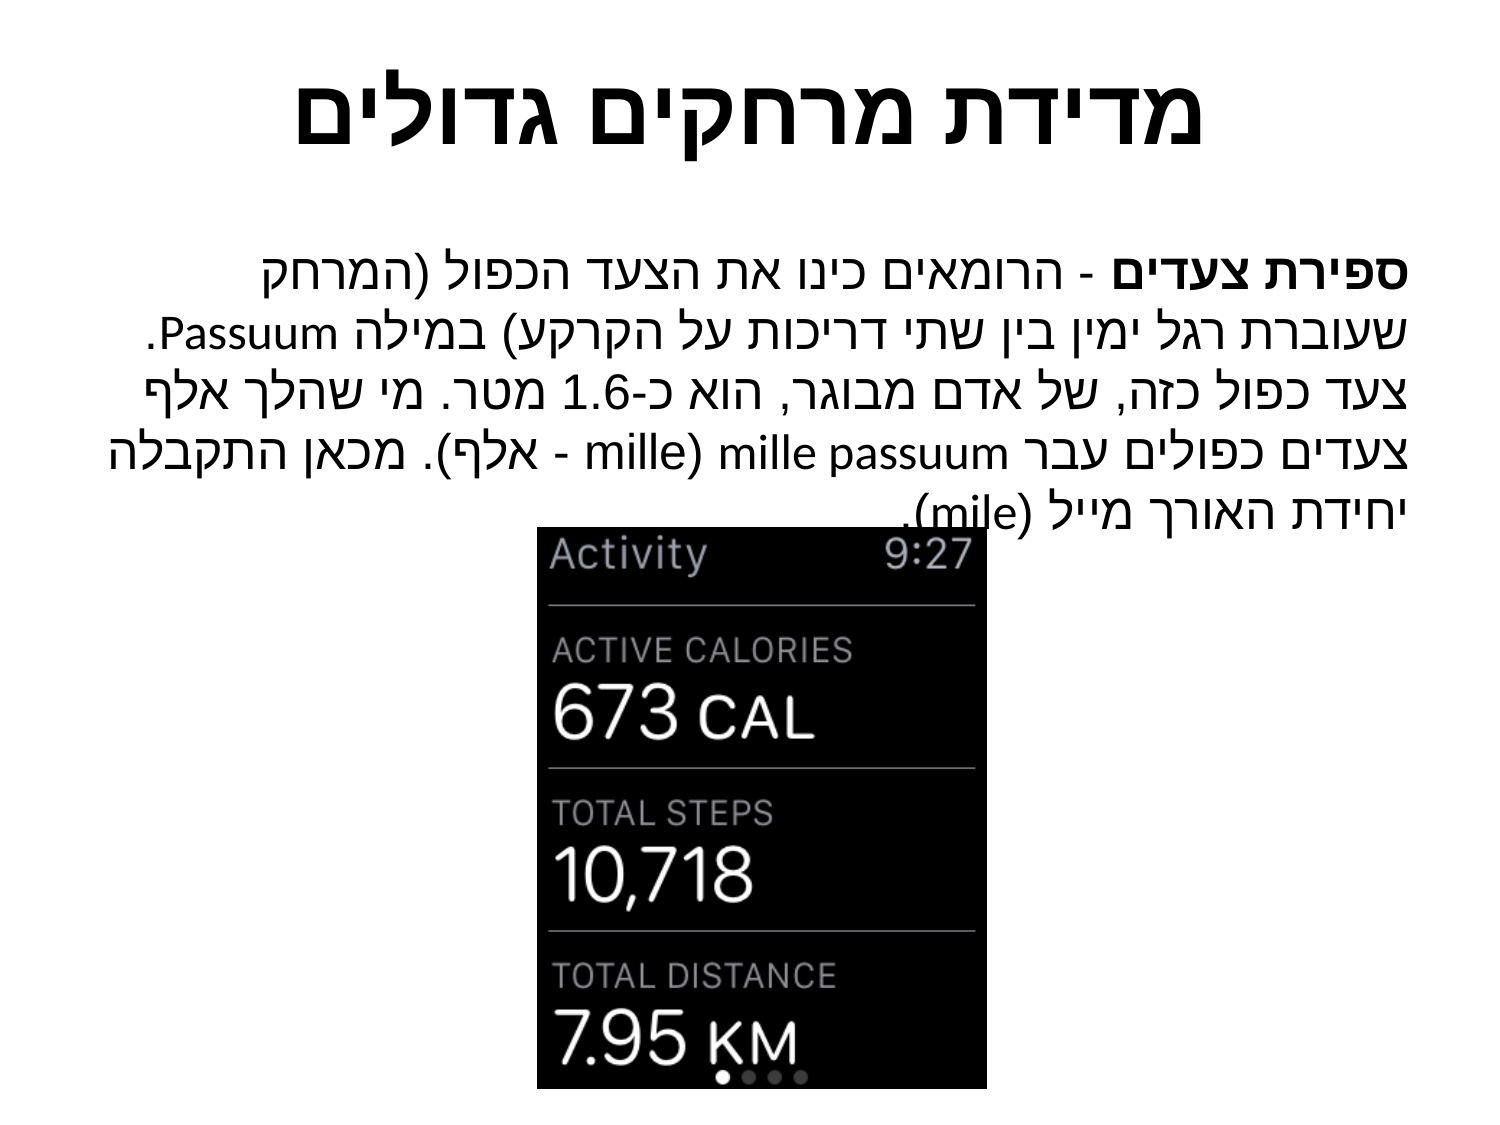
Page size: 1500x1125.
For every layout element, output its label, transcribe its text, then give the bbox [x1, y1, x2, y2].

picture [537, 527, 987, 1089]
title מדידת מרחקים גדולים [75, 45, 1425, 231]
list ספירת צעדים - הרומאים כינו את הצעד הכפול (המרחק שעוברת רגל ימין בין שתי דריכות על הקרקע) במילה Passuum. צעד כפול כזה, של אדם מבוגר, הוא כ-1.6 מטר. מי שהלך אלף צעדים כפולים עבר mille passuum (mille - אלף). מכאן התקבלה יחידת האורך מייל (mile). [75, 231, 1425, 1106]
